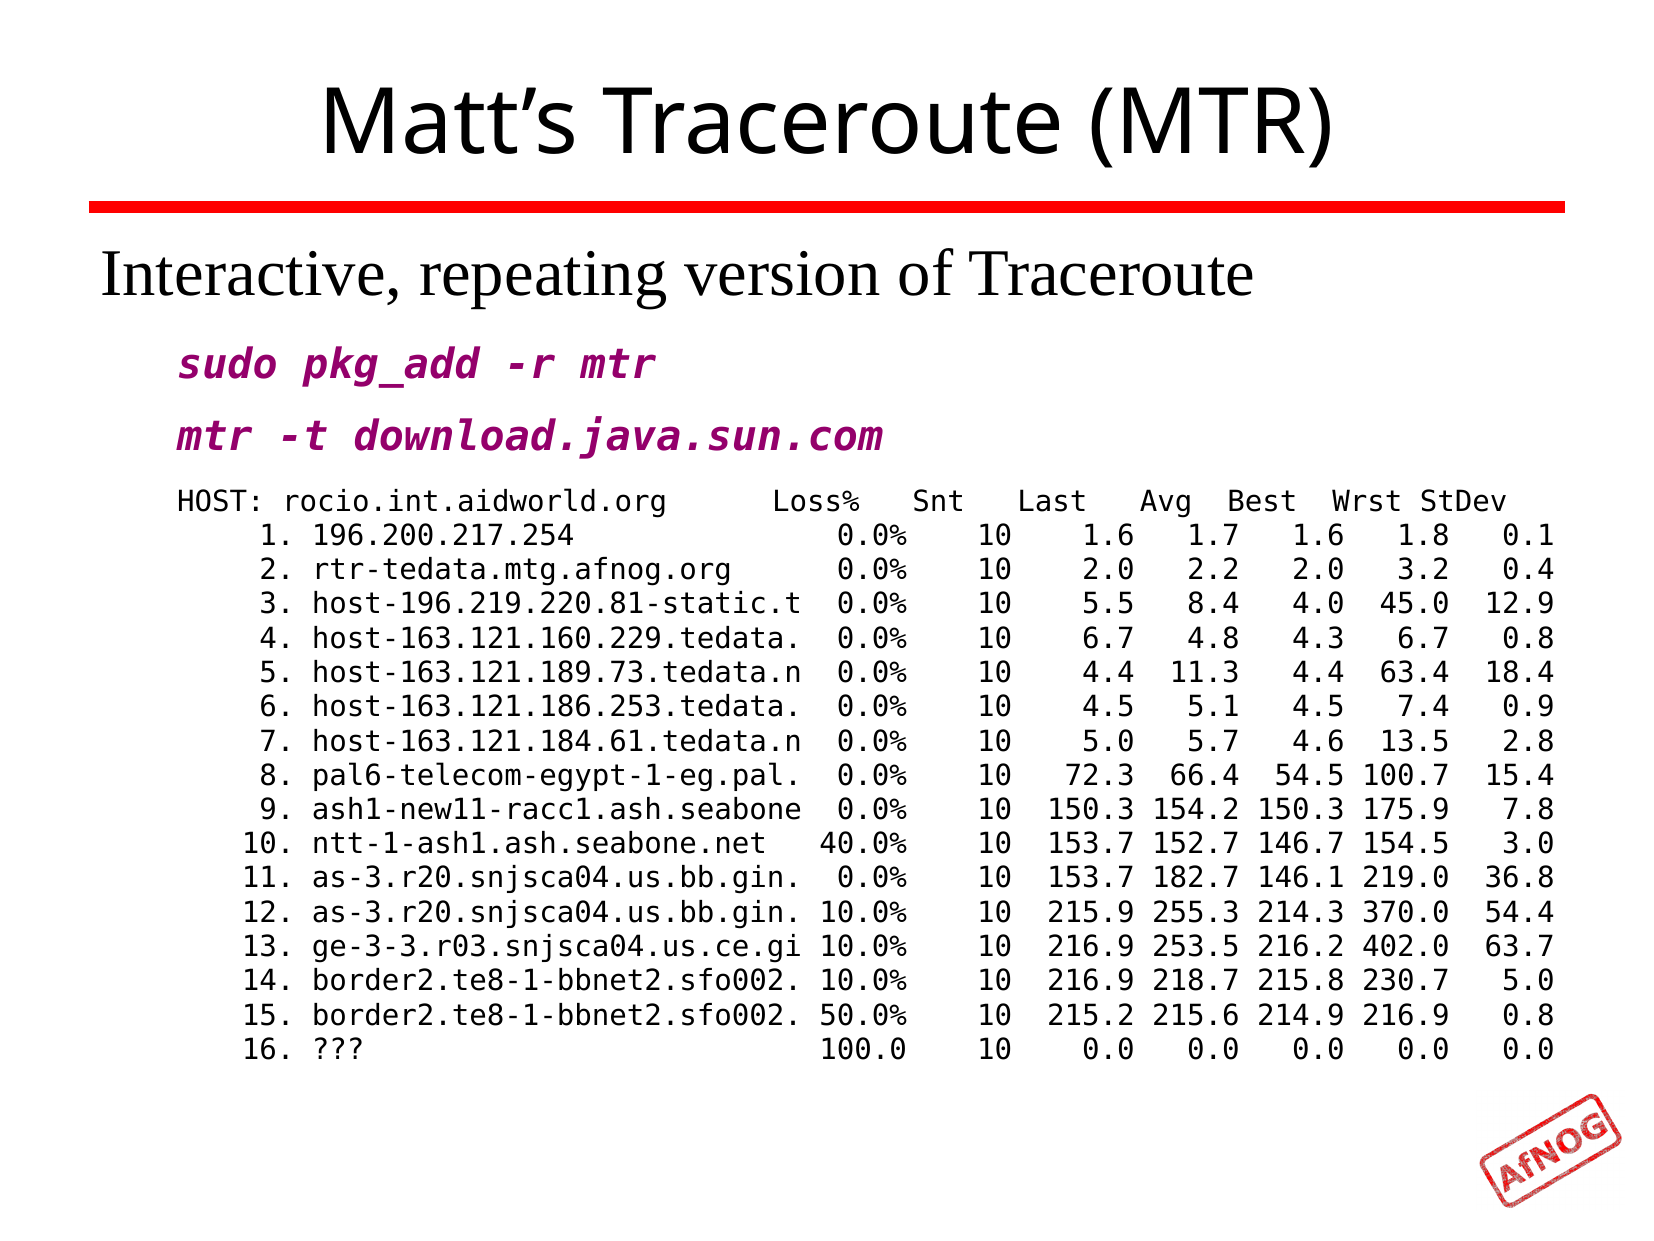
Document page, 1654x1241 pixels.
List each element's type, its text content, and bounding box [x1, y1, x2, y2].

list Interactive, repeating version of Traceroute sudo pkg_add -r mtr mtr -t download.java.sun.com HOST: rocio.int.aidworld.org Loss% Snt Last Avg Best Wrst StDev 1. 196.200.217.254 0.0% 10 1.6 1.7 1.6 1.8 0.1 2. rtr-tedata.mtg.afnog.org 0.0% 10 2.0 2.2 2.0 3.2 0.4 3. host-196.219.220.81-static.t 0.0% 10 5.5 8.4 4.0 45.0 12.9 4. host-163.121.160.229.tedata. 0.0% 10 6.7 4.8 4.3 6.7 0.8 5. host-163.121.189.73.tedata.n 0.0% 10 4.4 11.3 4.4 63.4 18.4 6. host-163.121.186.253.tedata. 0.0% 10 4.5 5.1 4.5 7.4 0.9 7. host-163.121.184.61.tedata.n 0.0% 10 5.0 5.7 4.6 13.5 2.8 8. pal6-telecom-egypt-1-eg.pal. 0.0% 10 72.3 66.4 54.5 100.7 15.4 9. ash1-new11-racc1.ash.seabone 0.0% 10 150.3 154.2 150.3 175.9 7.8 10. ntt-1-ash1.ash.seabone.net 40.0% 10 153.7 152.7 146.7 154.5 3.0 11. as-3.r20.snjsca04.us.bb.gin. 0.0% 10 153.7 182.7 146.1 219.0 36.8 12. as-3.r20.snjsca04.us.bb.gin. 10.0% 10 215.9 255.3 214.3 370.0 54.4 13. ge-3-3.r03.snjsca04.us.ce.gi 10.0% 10 216.9 253.5 216.2 402.0 63.7 14. border2.te8-1-bbnet2.sfo002. 10.0% 10 216.9 218.7 215.8 230.7 5.0 15. border2.te8-1-bbnet2.sfo002. 50.0% 10 215.2 215.6 214.9 216.9 0.8 16. ??? 100.0 10 0.0 0.0 0.0 0.0 0.0 [82, 236, 1571, 1108]
picture [1476, 1090, 1625, 1211]
title Matt’s Traceroute (MTR) [88, 29, 1565, 207]
